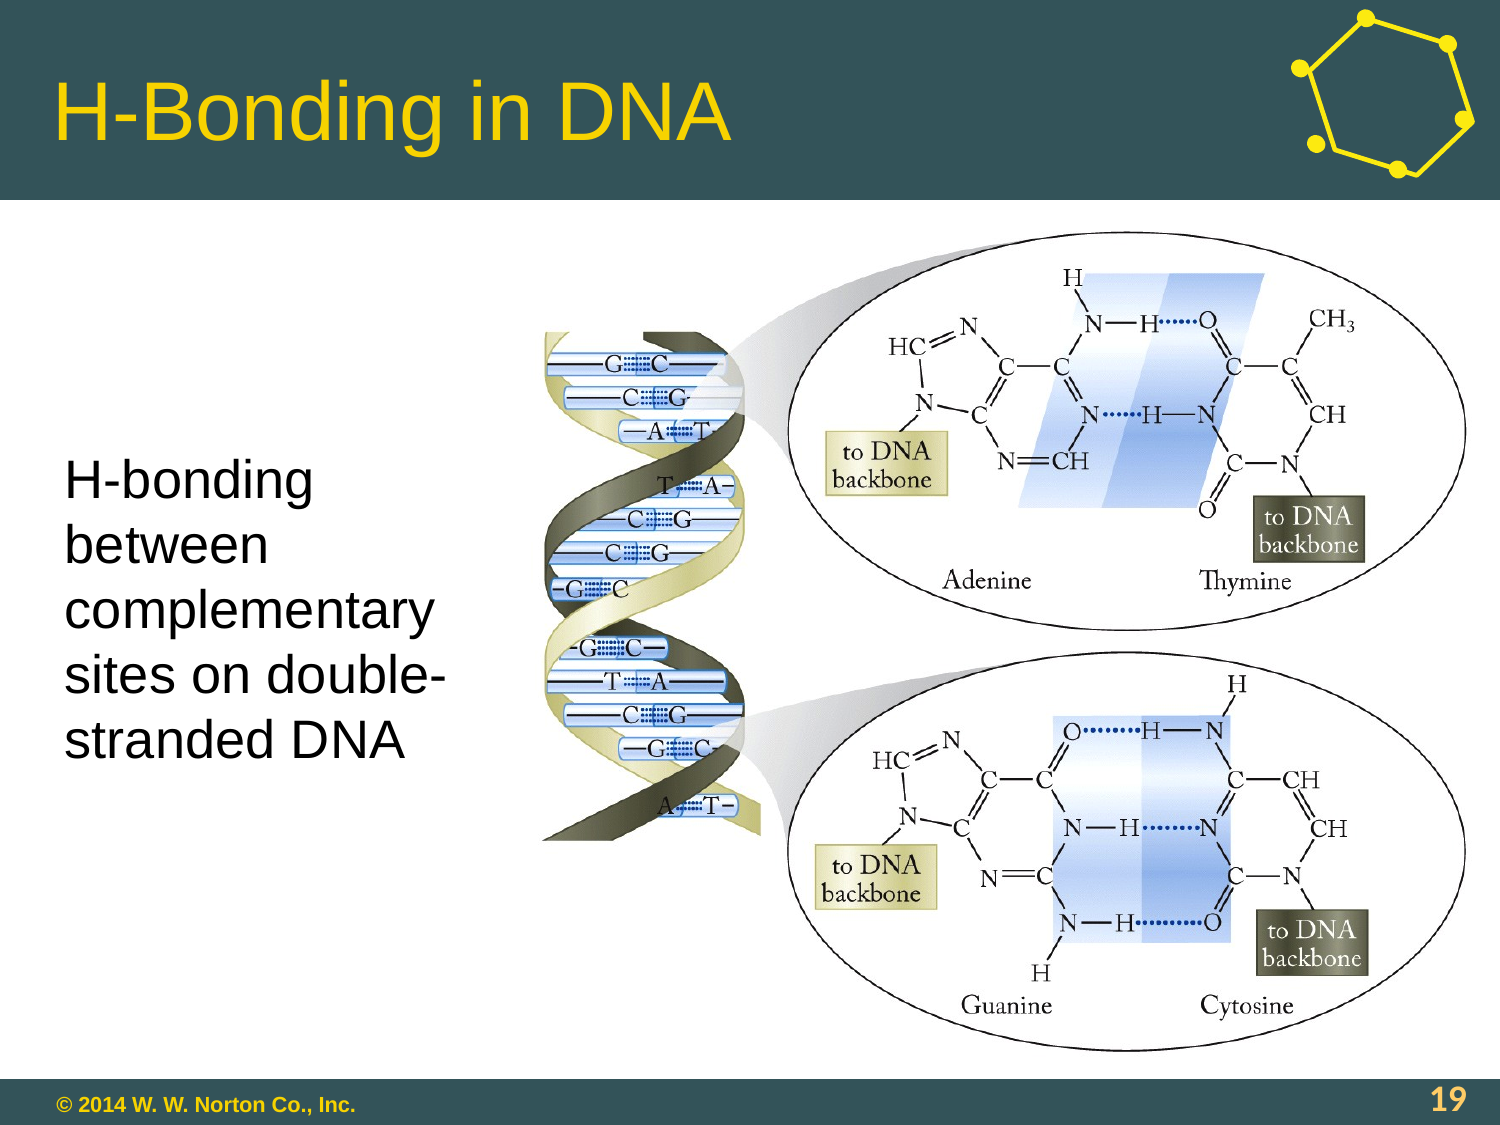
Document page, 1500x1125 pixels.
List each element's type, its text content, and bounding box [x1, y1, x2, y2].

text_box H-bonding between complementary sites on double-stranded DNA [50, 437, 531, 778]
title H-Bonding in DNA [37, 19, 1118, 195]
slide_number <number> [1412, 1074, 1482, 1119]
picture [531, 217, 1475, 1063]
